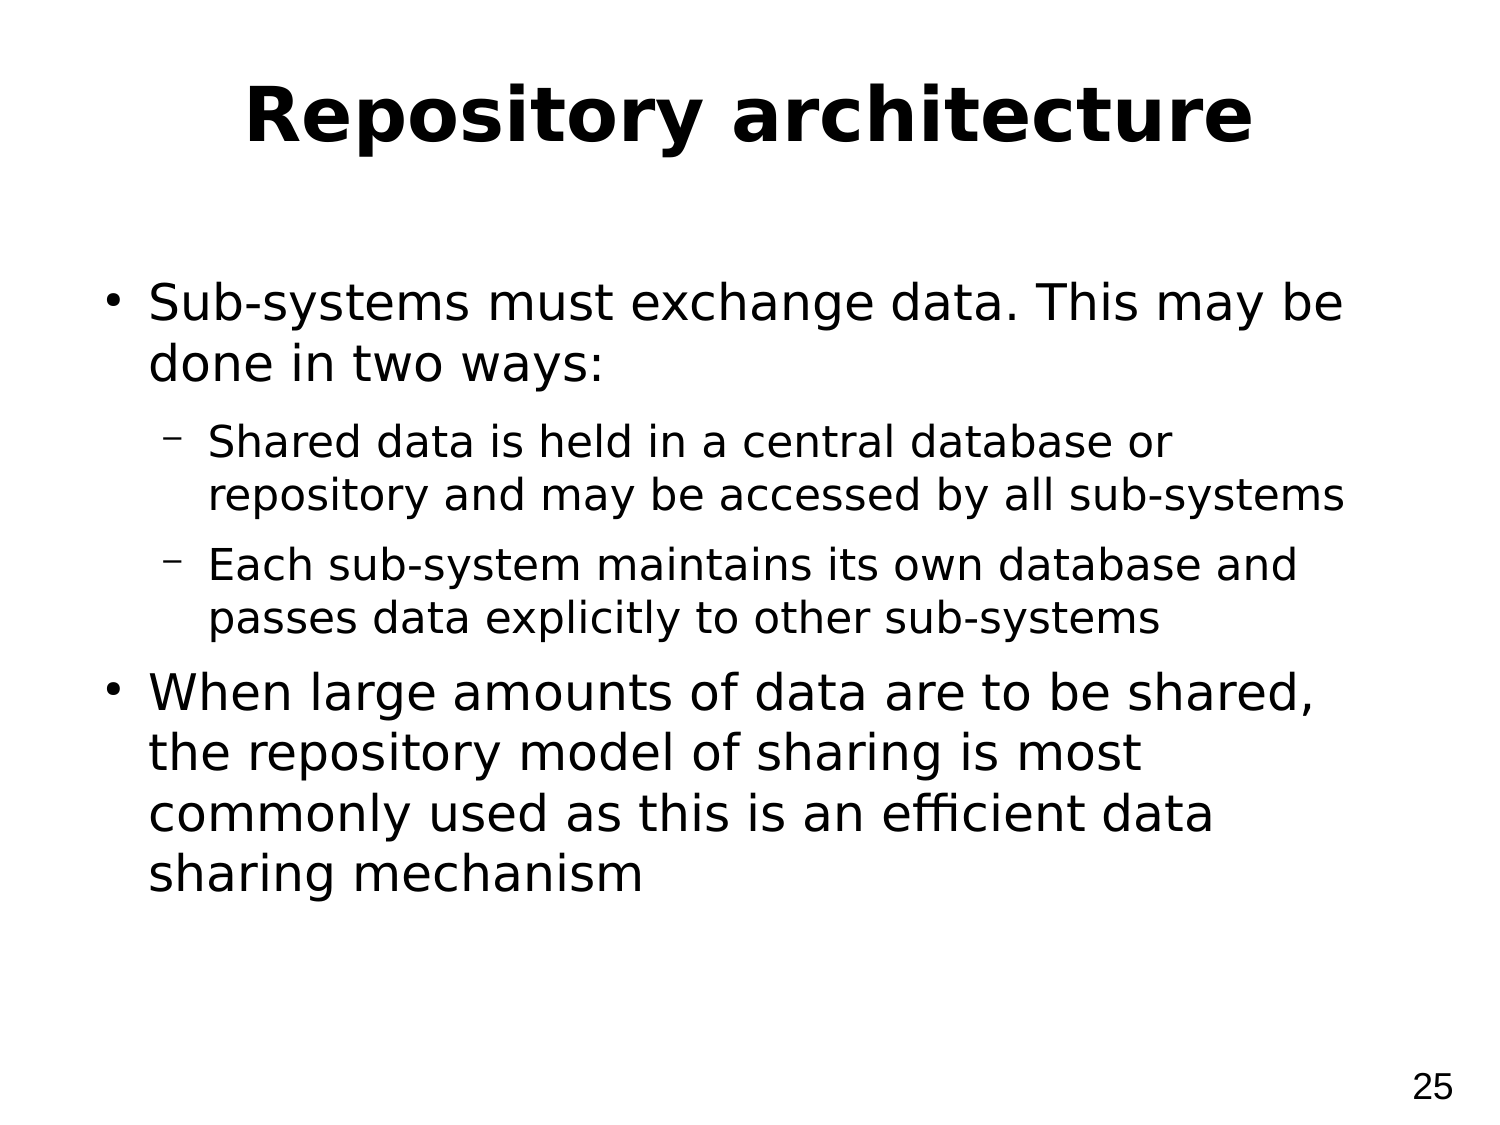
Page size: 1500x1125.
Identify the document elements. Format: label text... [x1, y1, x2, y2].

list Sub-systems must exchange data. This may be done in two ways: Shared data is held in a central database or repository and may be accessed by all sub-systems Each sub-system maintains its own database and passes data explicitly to other sub-systems When large amounts of data are to be shared, the repository model of sharing is most commonly used as this is an efficient data sharing mechanism [75, 263, 1425, 916]
title Repository architecture [75, 44, 1425, 177]
